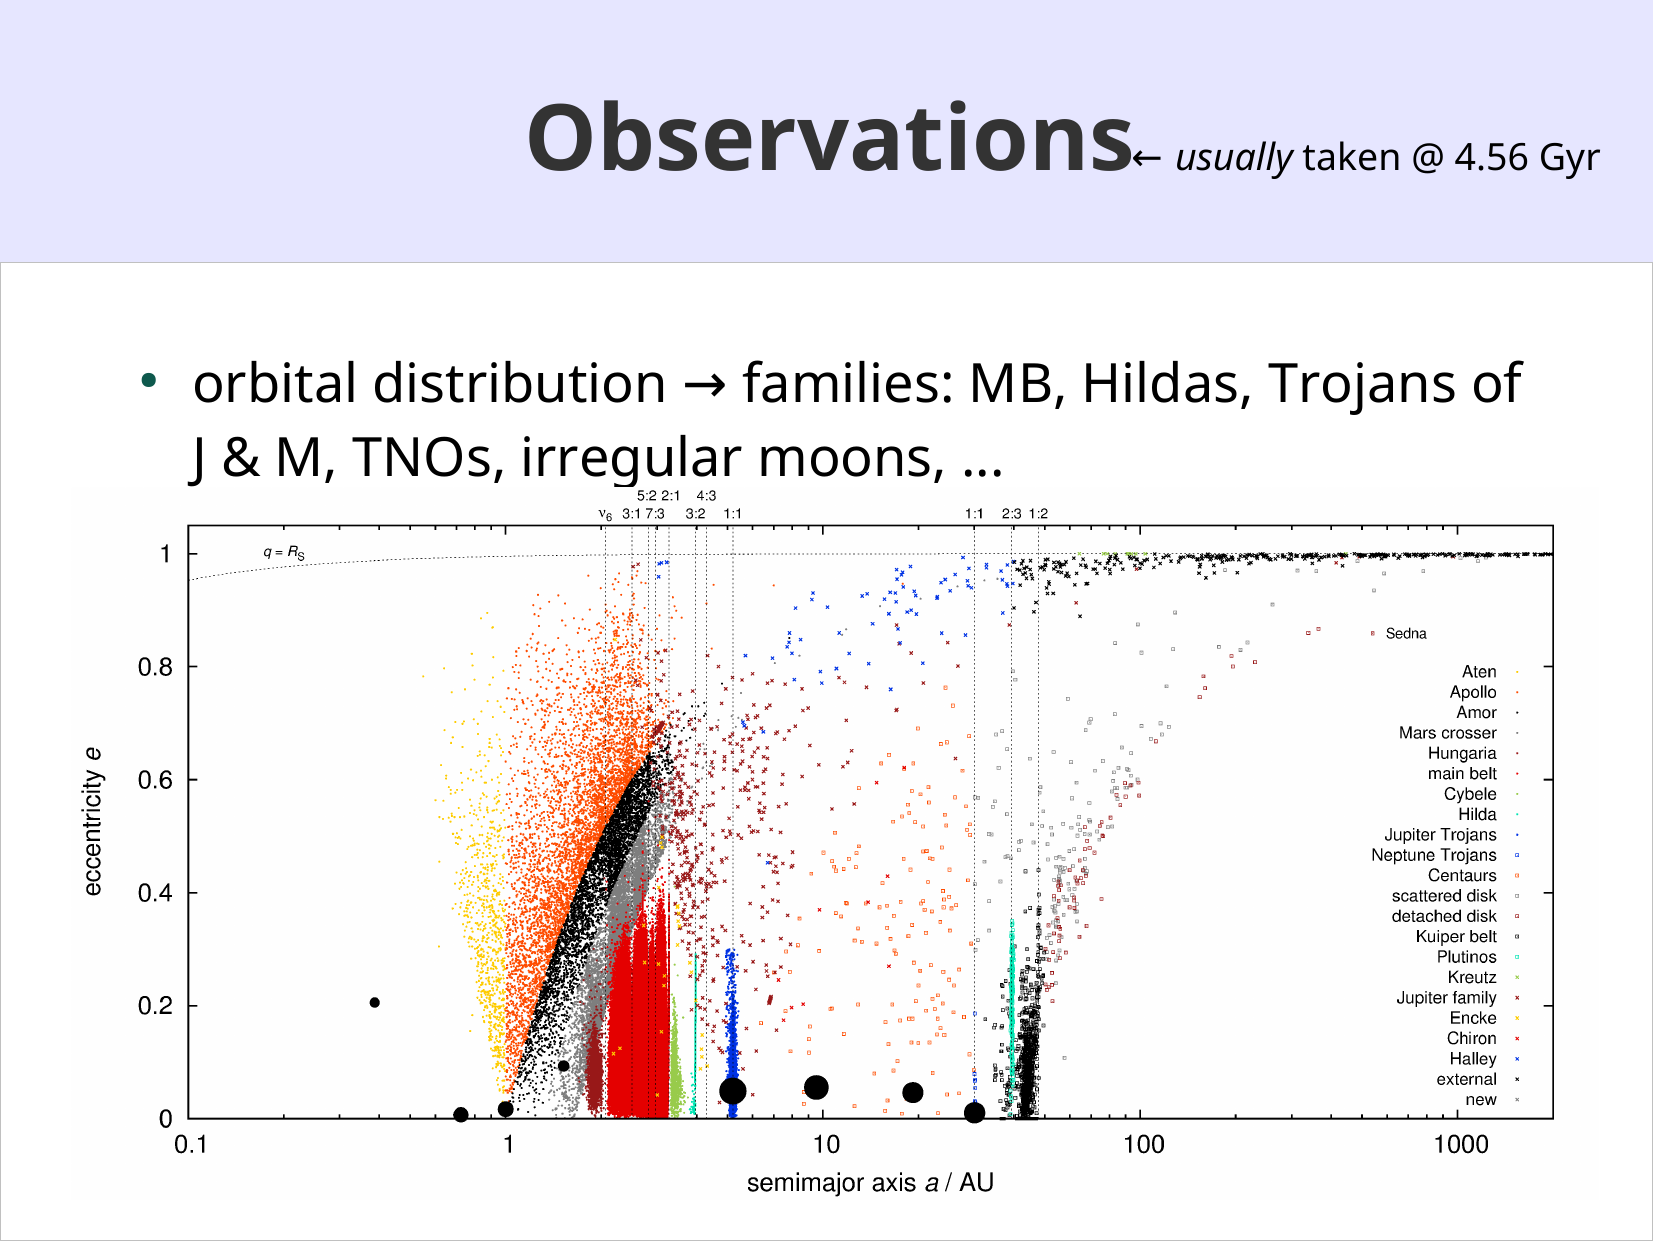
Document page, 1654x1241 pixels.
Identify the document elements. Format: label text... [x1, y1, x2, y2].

picture [71, 487, 1599, 1200]
list orbital distribution → families: MB, Hildas, Trojans of J & M, TNOs, irregular moons, ... [121, 344, 1534, 487]
title Observations [124, 31, 1536, 239]
text_box ← usually taken @ 4.56 Gyr [1116, 122, 1585, 182]
